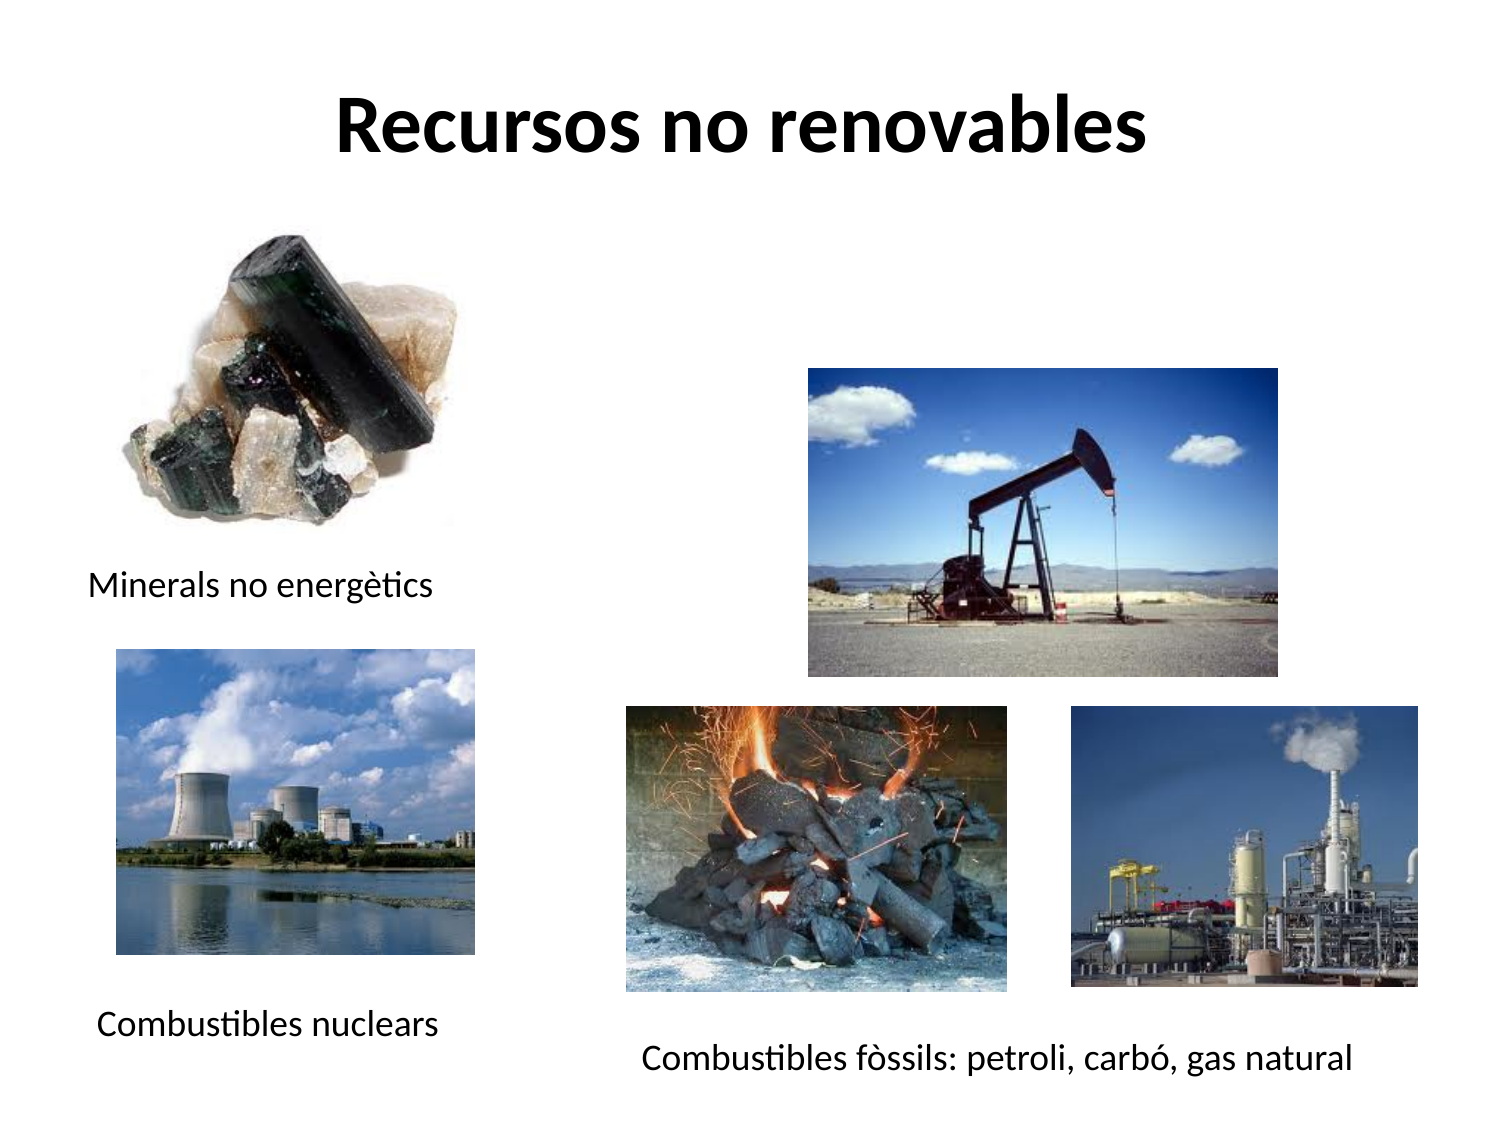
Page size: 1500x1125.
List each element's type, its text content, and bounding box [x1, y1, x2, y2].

picture [105, 225, 475, 534]
text_box Minerals no energètics [72, 552, 494, 613]
picture [626, 706, 1007, 992]
text_box Combustibles nuclears [81, 991, 485, 1052]
picture [1071, 706, 1418, 987]
picture [808, 368, 1278, 677]
picture [116, 649, 475, 955]
text_box Recursos no renovables [72, 61, 1412, 178]
text_box Combustibles fòssils: petroli, carbó, gas natural [626, 1025, 1412, 1086]
